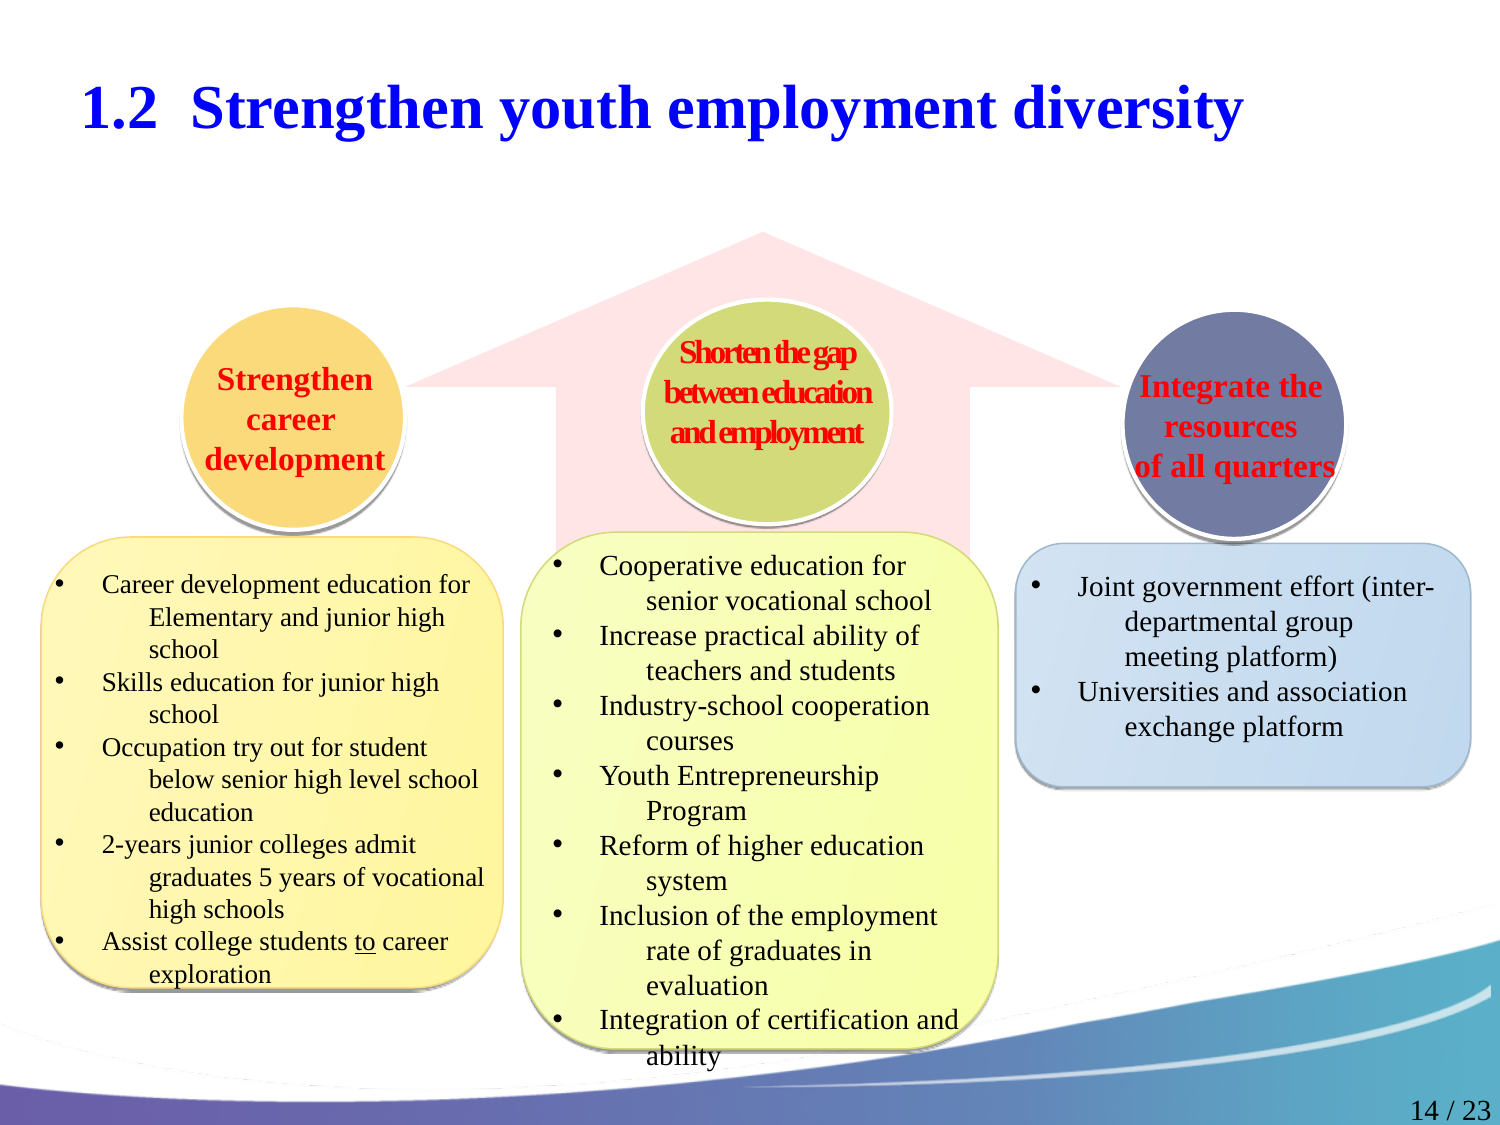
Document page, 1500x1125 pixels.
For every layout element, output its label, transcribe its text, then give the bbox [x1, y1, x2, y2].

text_box Cooperative education for senior vocational school Increase practical ability of teachers and students Industry-school cooperation courses Youth Entrepreneurship Program Reform of higher education system Inclusion of the employment rate of graduates in evaluation Integration of certification and ability [537, 538, 987, 1049]
text_box [1017, 752, 1469, 787]
text_box [987, 582, 999, 999]
text_box 1.2 Strengthen youth employment diversity [22, 58, 1377, 148]
text_box [520, 574, 537, 1007]
text_box Integrate the resources of all quarters [1084, 356, 1378, 537]
text_box [72, 536, 473, 559]
text_box Career development education for Elementary and junior high school Skills education for junior high school Occupation try out for student below senior high level school education 2-years junior colleges admit graduates 5 years of vocational high schools Assist college students to career exploration [40, 559, 502, 968]
text_box Strengthen career development [170, 349, 420, 487]
text_box [74, 968, 470, 988]
text_box [1028, 543, 1458, 559]
text_box [420, 231, 1084, 538]
text_box [1144, 309, 1325, 356]
text_box Shorten the gap between education and employment [648, 322, 886, 540]
text_box Joint government effort (inter-departmental group meeting platform) Universities and association exchange platform [1015, 559, 1471, 752]
text_box [205, 487, 382, 530]
text_box [178, 972, 184, 982]
text_box [204, 305, 382, 349]
